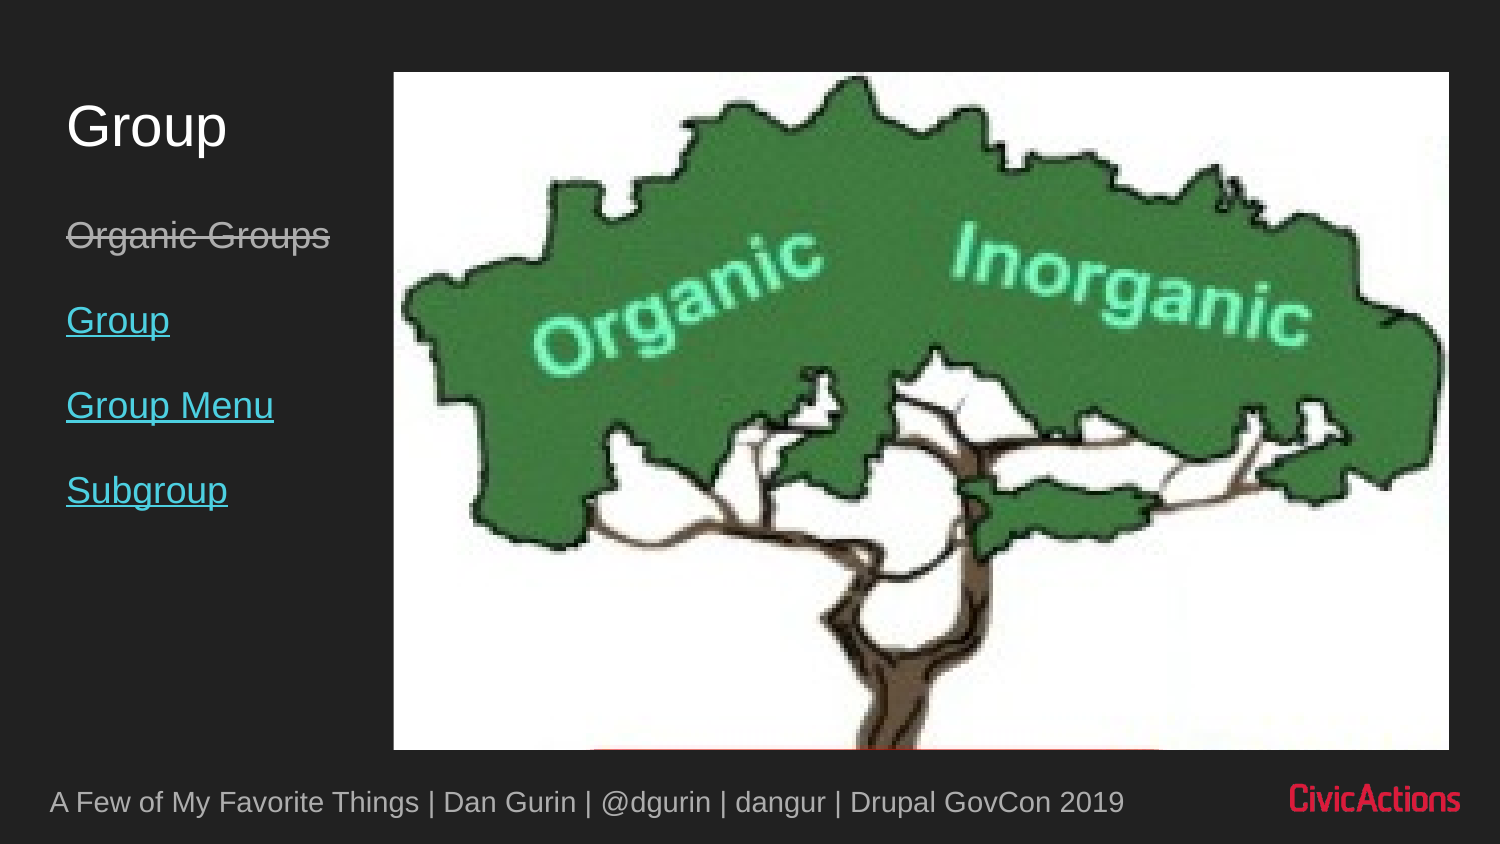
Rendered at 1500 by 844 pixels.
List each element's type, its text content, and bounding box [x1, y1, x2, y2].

title Group [51, 72, 393, 167]
picture [1290, 783, 1460, 812]
list Organic Groups Group Group Menu Subgroup [51, 189, 393, 750]
picture [393, 72, 1449, 750]
